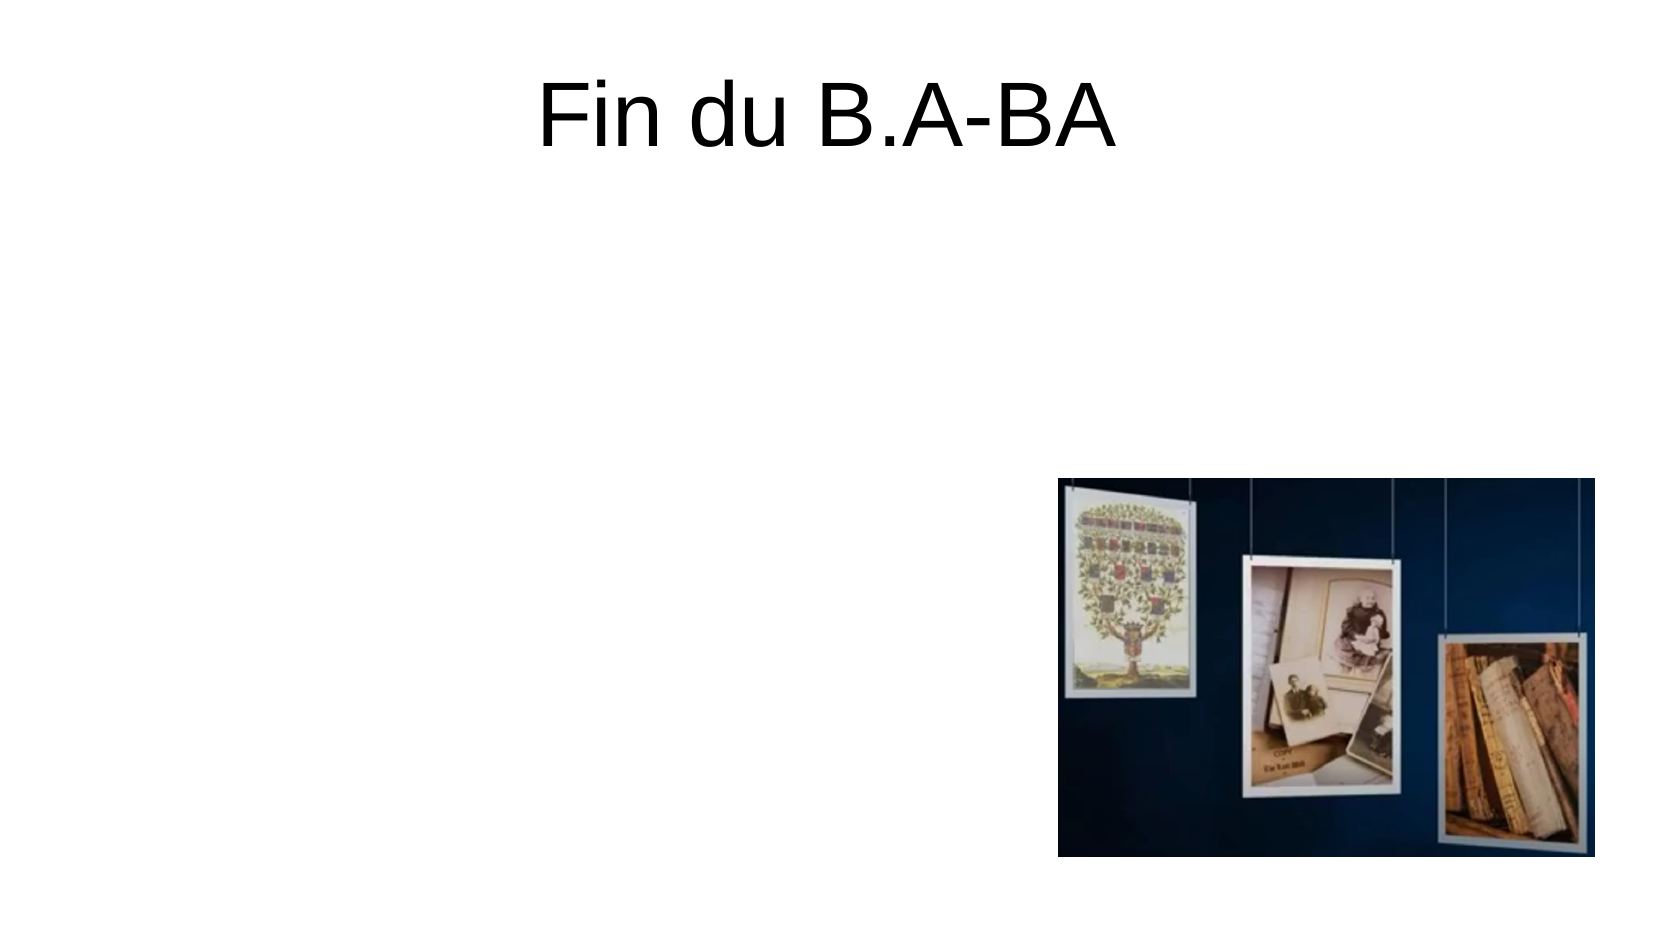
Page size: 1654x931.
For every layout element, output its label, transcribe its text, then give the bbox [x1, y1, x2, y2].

title Fin du B.A-BA [82, 37, 1571, 193]
picture [1058, 478, 1595, 857]
